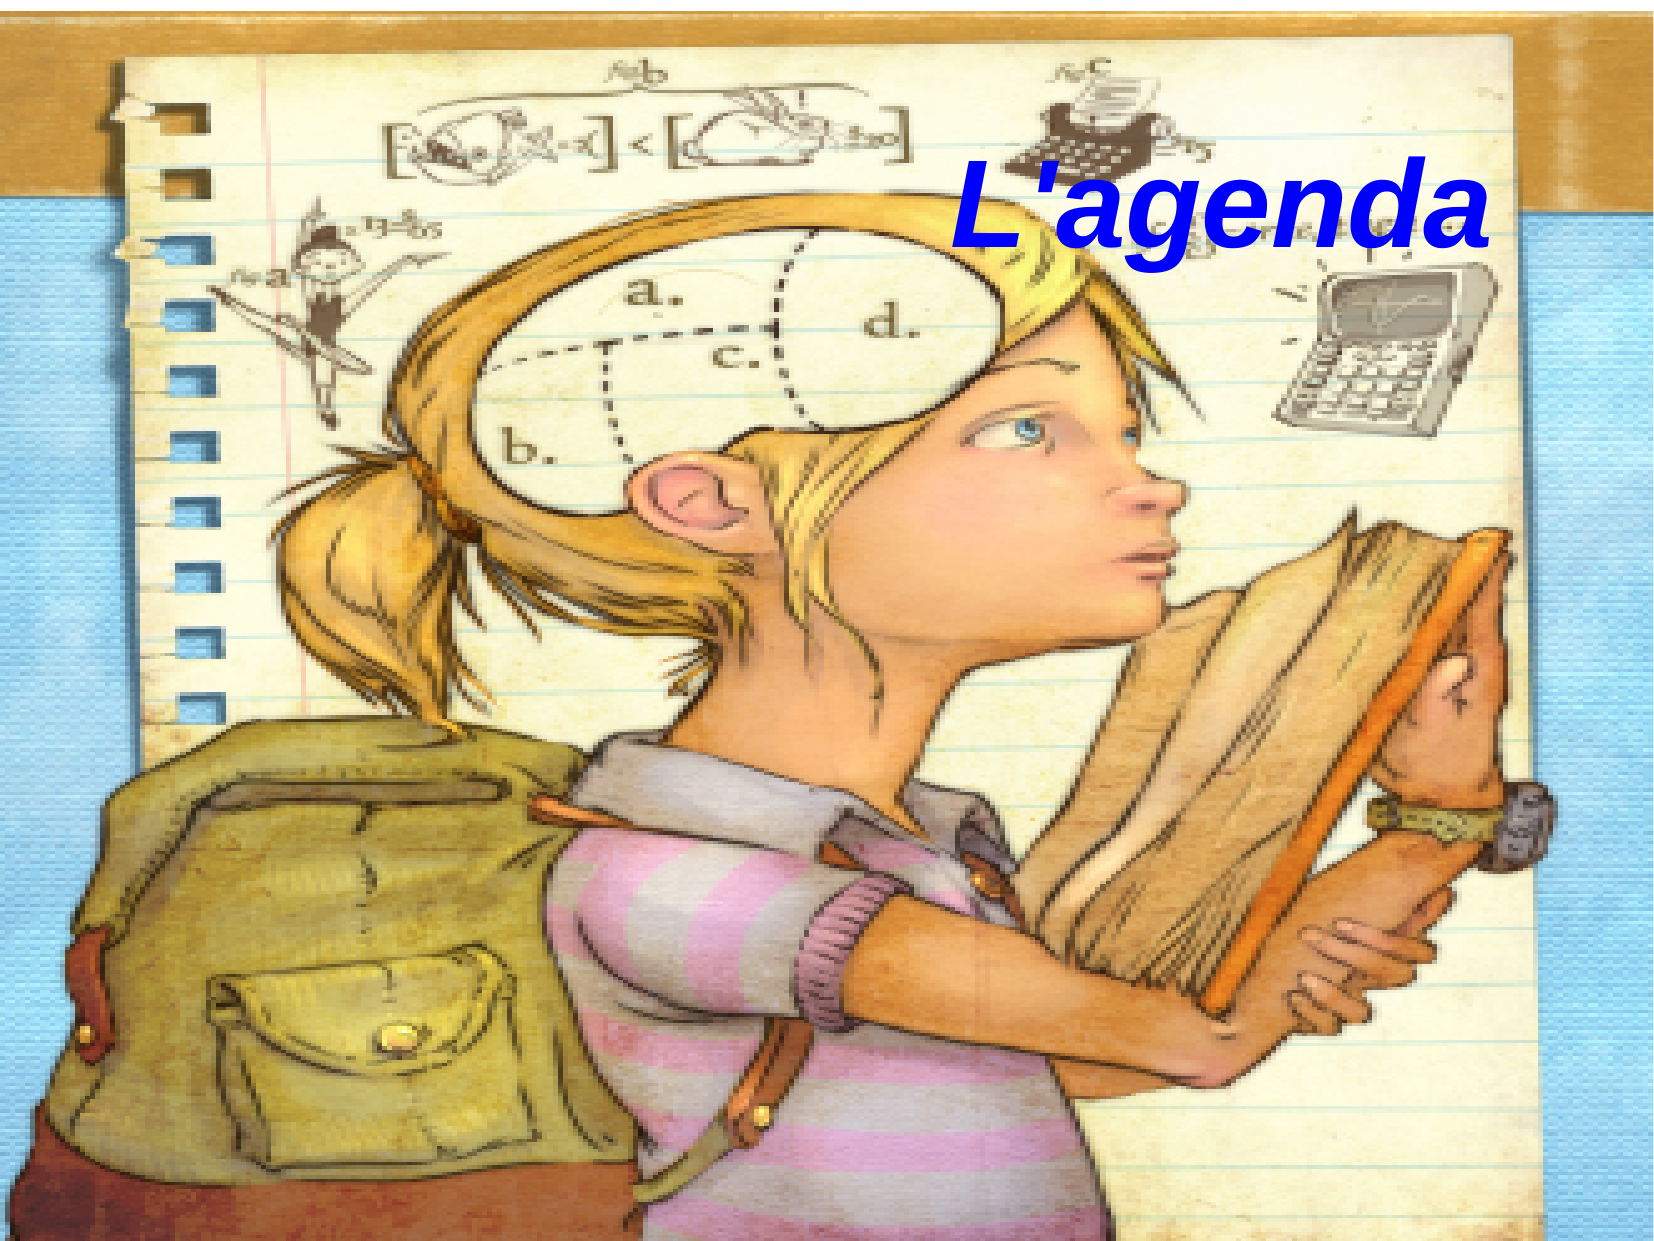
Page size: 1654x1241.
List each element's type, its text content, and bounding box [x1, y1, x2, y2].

picture [0, 11, 1654, 1241]
title L'agenda [82, 31, 1571, 275]
